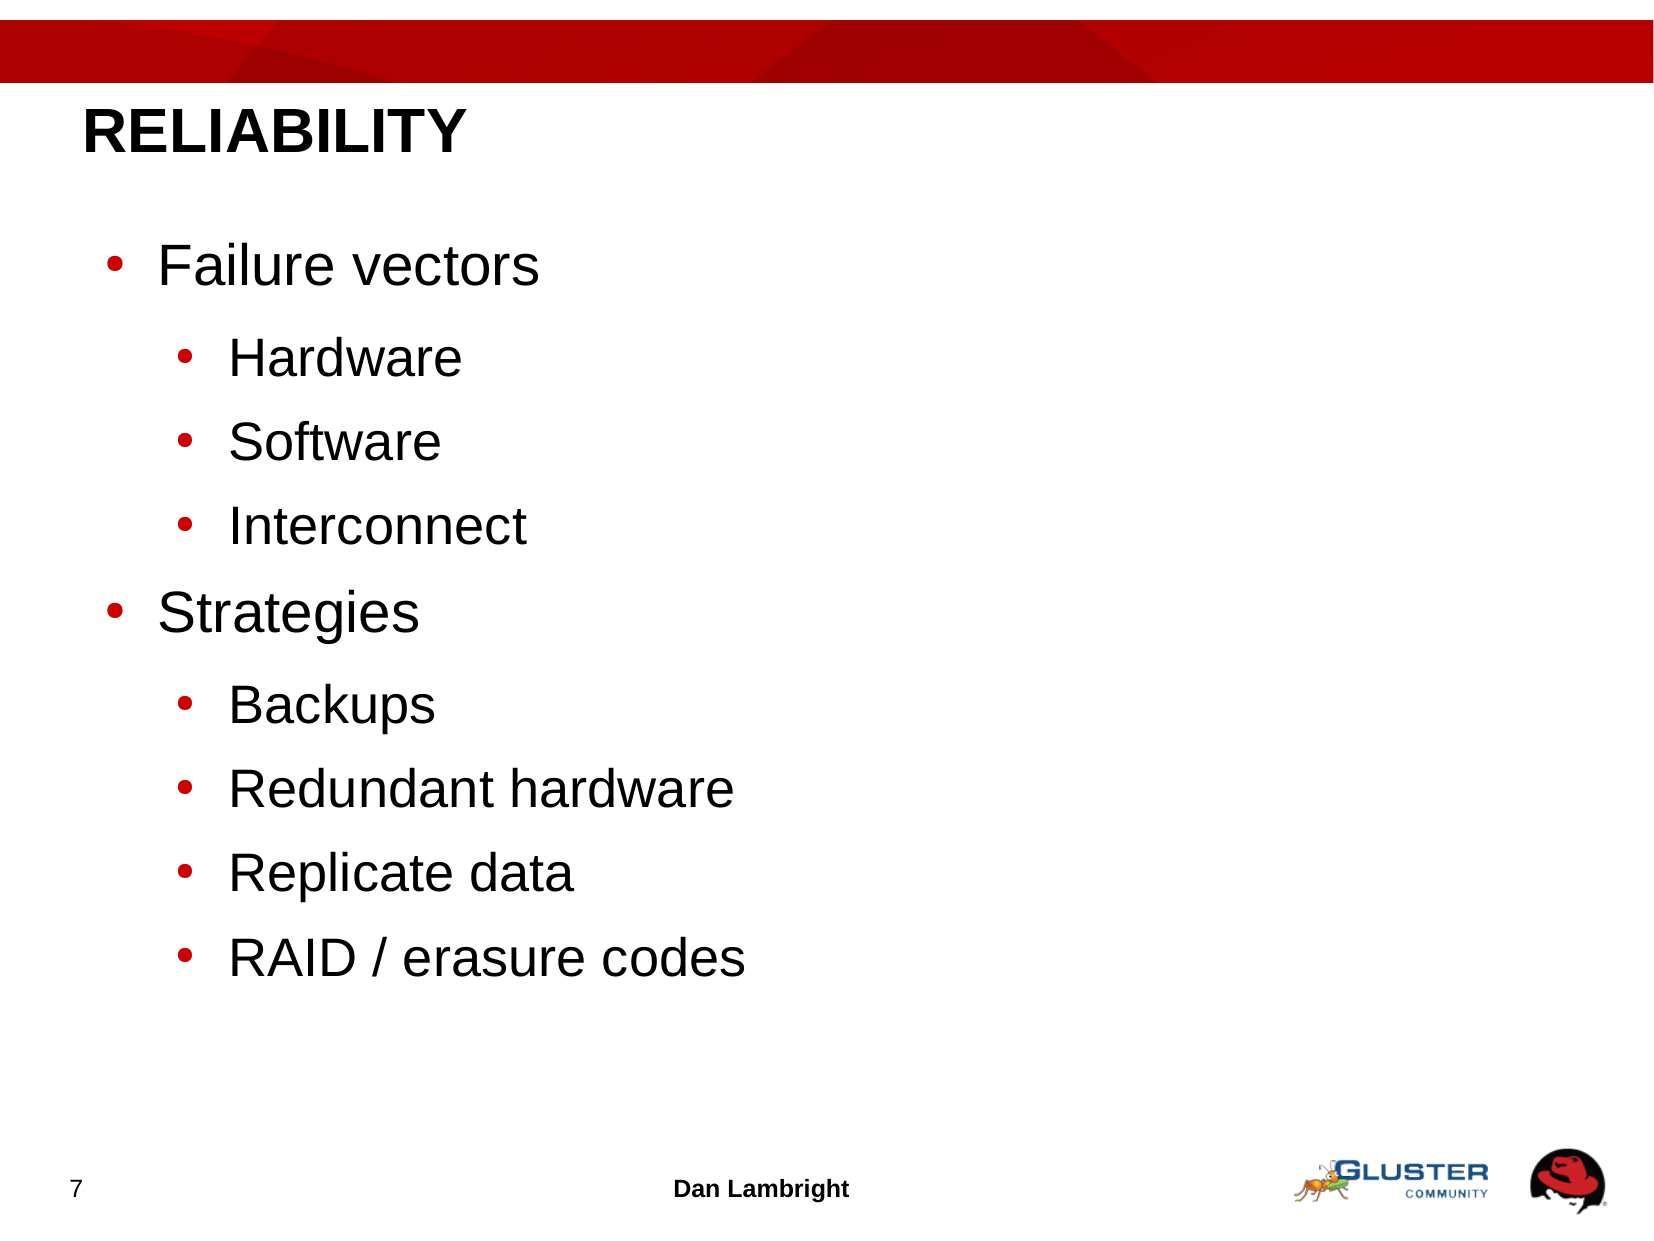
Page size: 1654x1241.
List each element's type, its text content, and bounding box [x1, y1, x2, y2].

picture [0, 20, 1654, 83]
picture [1294, 1158, 1488, 1203]
picture [1529, 1146, 1613, 1224]
title RELIABILITY [82, 37, 1571, 226]
list Failure vectors Hardware Software Interconnect Strategies Backups Redundant hardware Replicate data RAID / erasure codes [86, 232, 1576, 1027]
